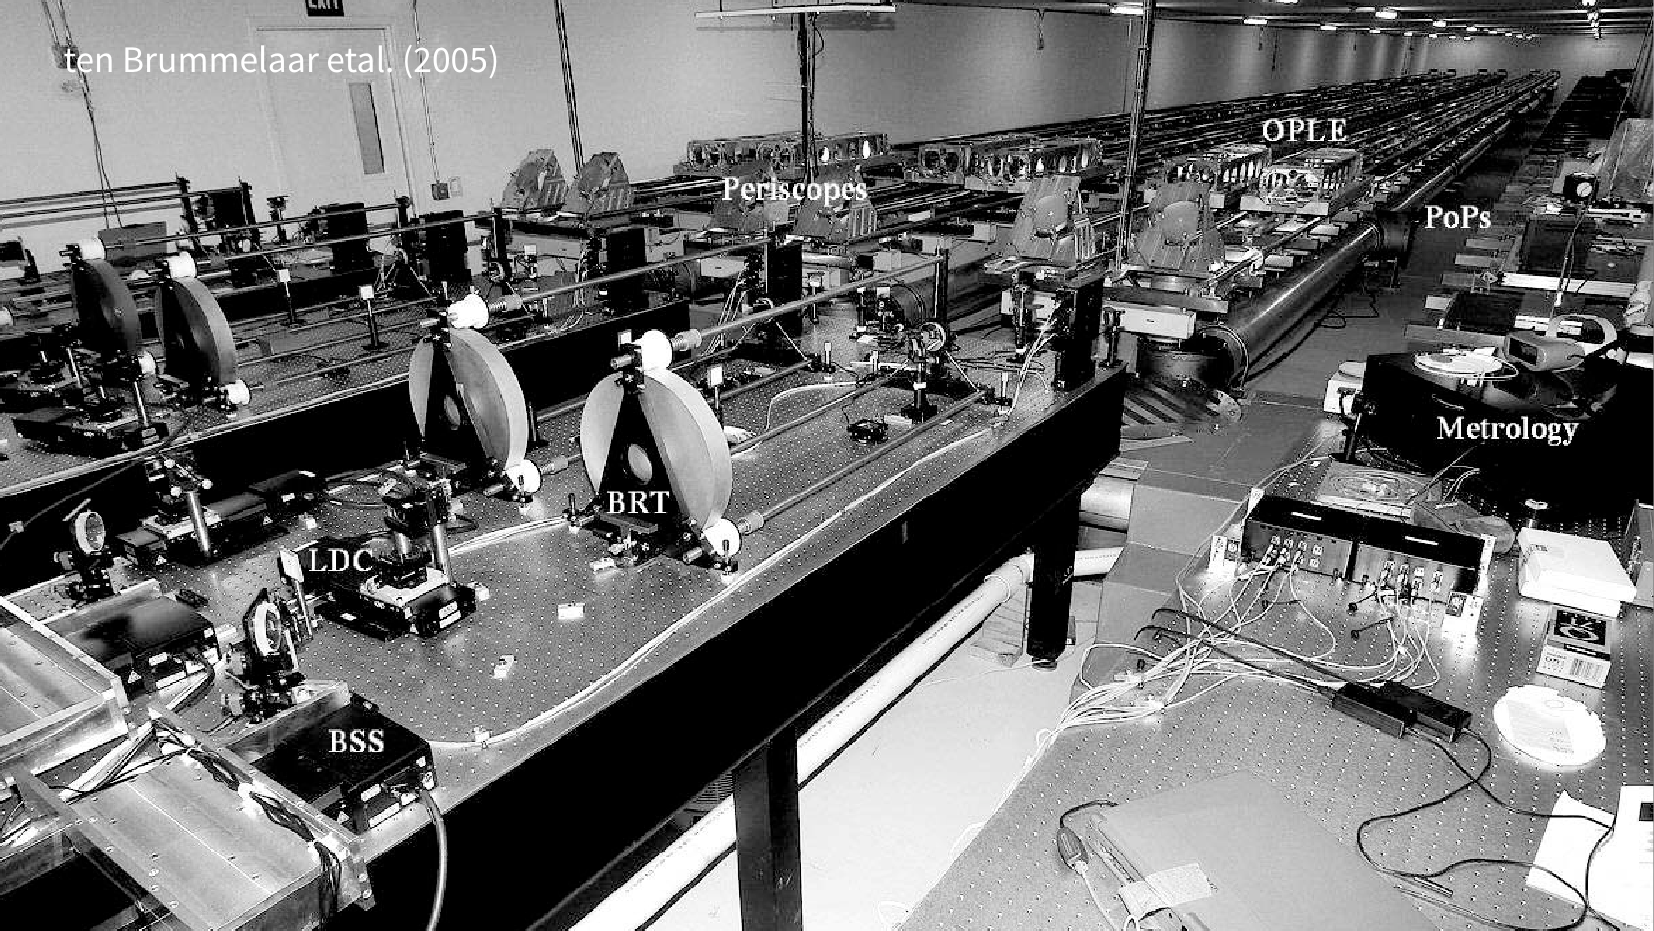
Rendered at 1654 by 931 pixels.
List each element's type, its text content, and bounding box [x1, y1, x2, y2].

text_box ten Brummelaar etal. (2005) [48, 27, 515, 91]
picture [0, 0, 1654, 931]
